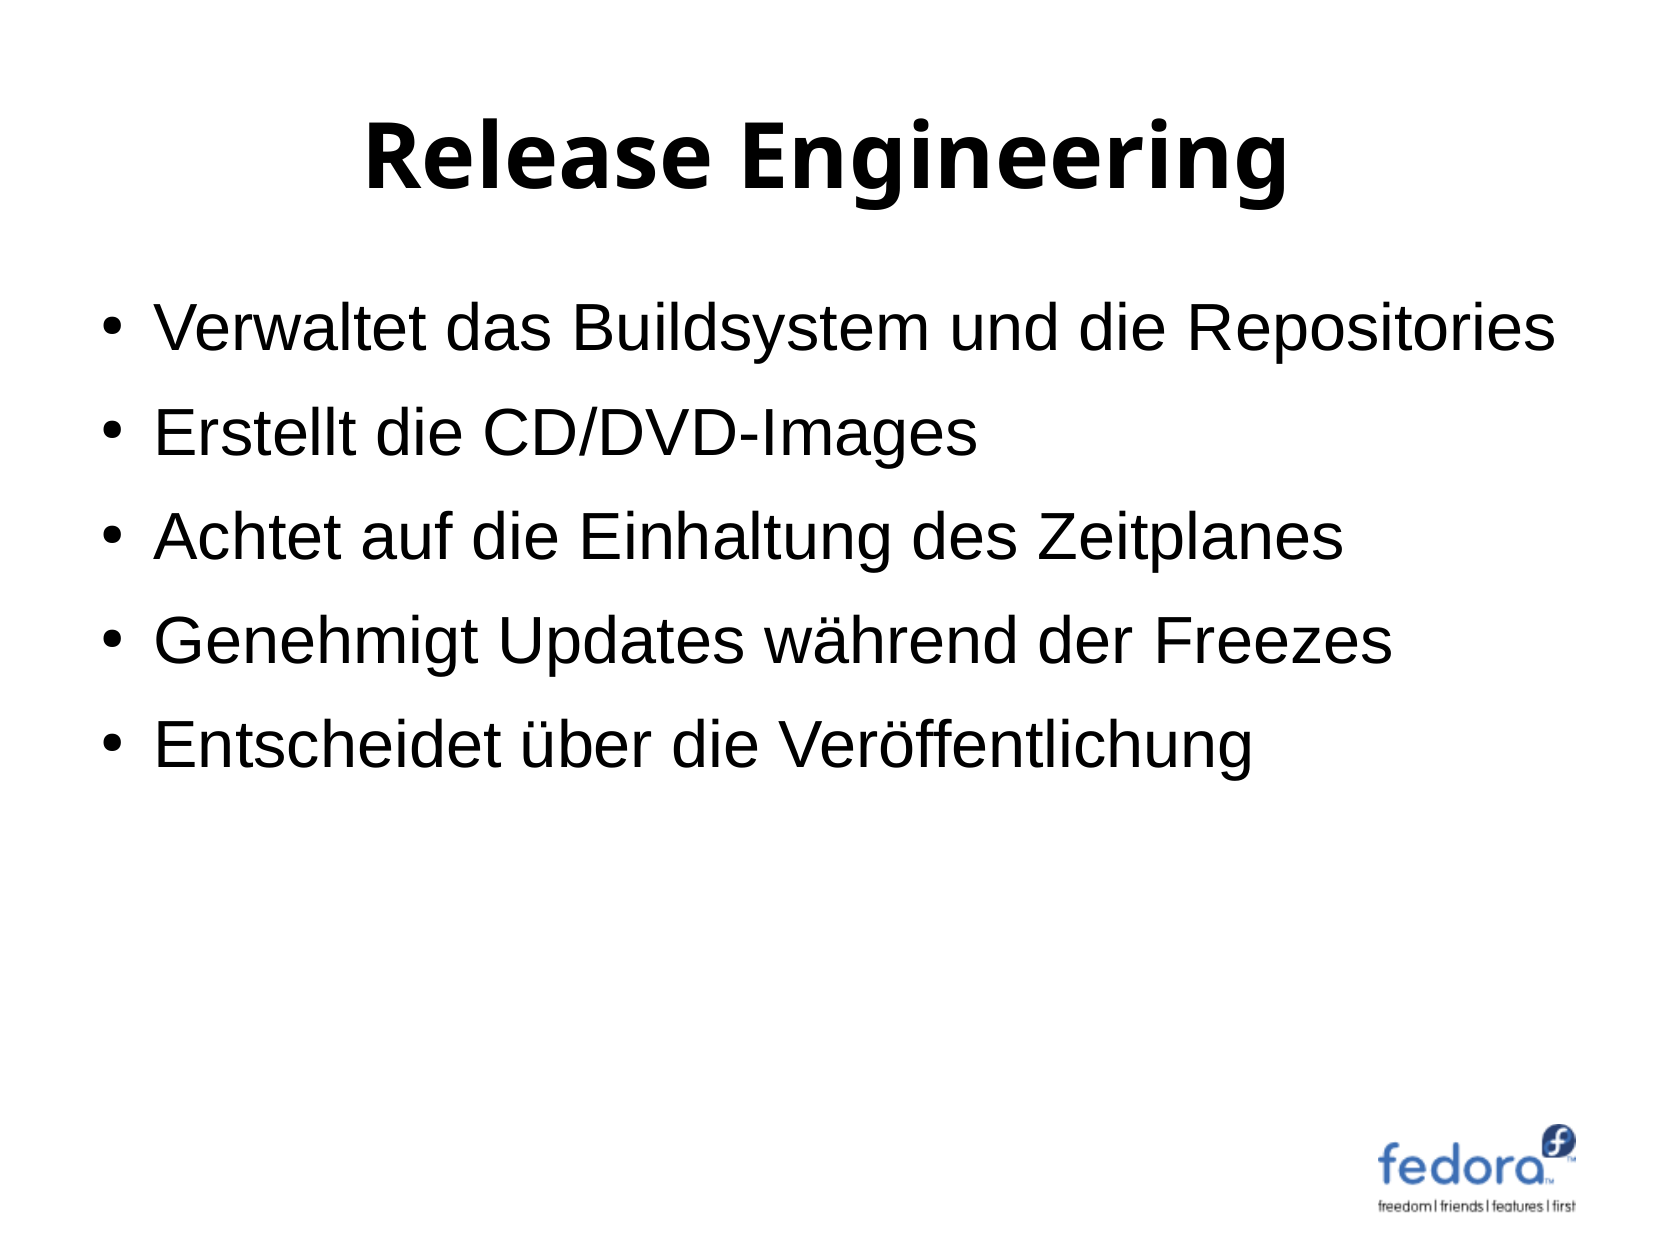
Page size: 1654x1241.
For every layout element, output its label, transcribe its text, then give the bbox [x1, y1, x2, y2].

picture [1378, 1124, 1576, 1214]
list Verwaltet das Buildsystem und die Repositories Erstellt die CD/DVD-Images Achtet auf die Einhaltung des Zeitplanes Genehmigt Updates während der Freezes Entscheidet über die Veröffentlichung [82, 290, 1571, 1094]
title Release Engineering [82, 49, 1571, 257]
